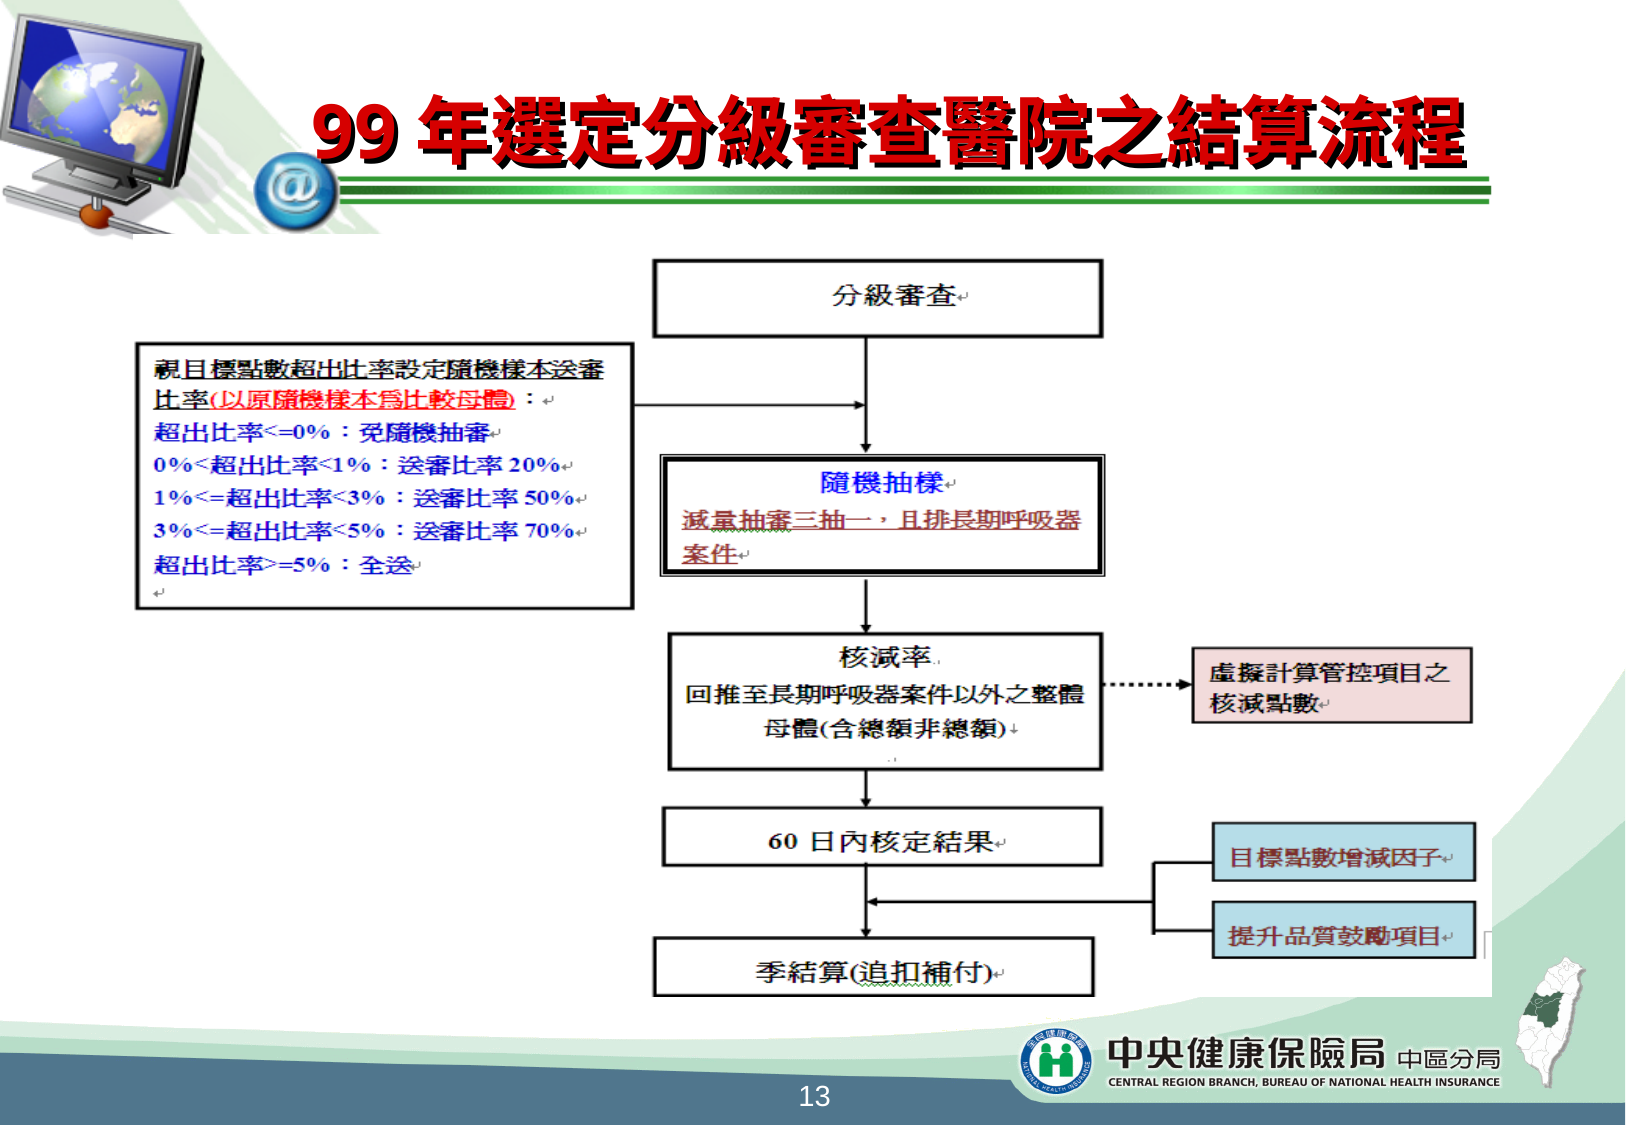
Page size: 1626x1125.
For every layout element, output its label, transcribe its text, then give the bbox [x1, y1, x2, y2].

text_box [624, 1065, 1005, 1125]
picture [133, 234, 1492, 997]
title 99年選定分級審查醫院之結算流程 [285, 35, 1493, 223]
